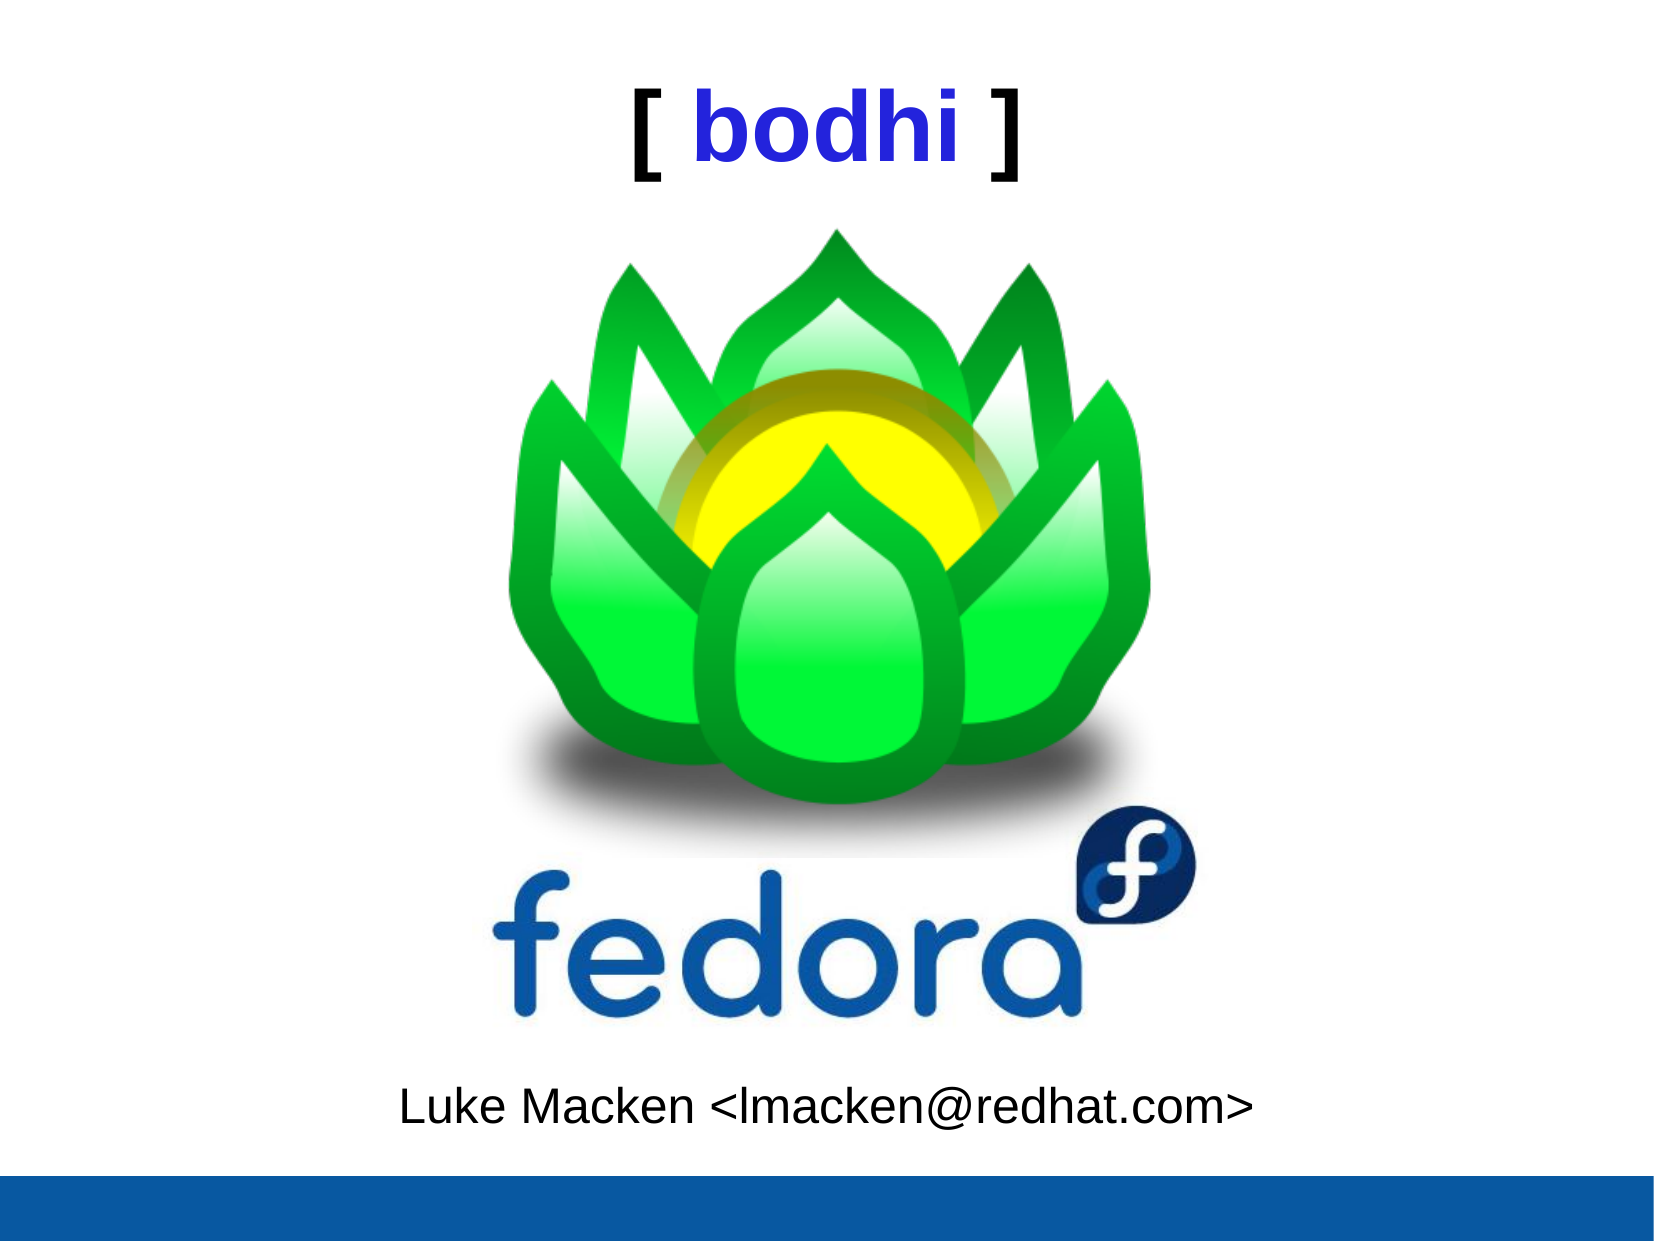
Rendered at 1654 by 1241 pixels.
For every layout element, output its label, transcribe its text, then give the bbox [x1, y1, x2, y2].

list [ bodhi ] [326, 0, 1328, 222]
picture [0, 1176, 1654, 1241]
text_box Luke Macken <lmacken@redhat.com> [0, 1078, 1654, 1135]
picture [472, 222, 1209, 1039]
